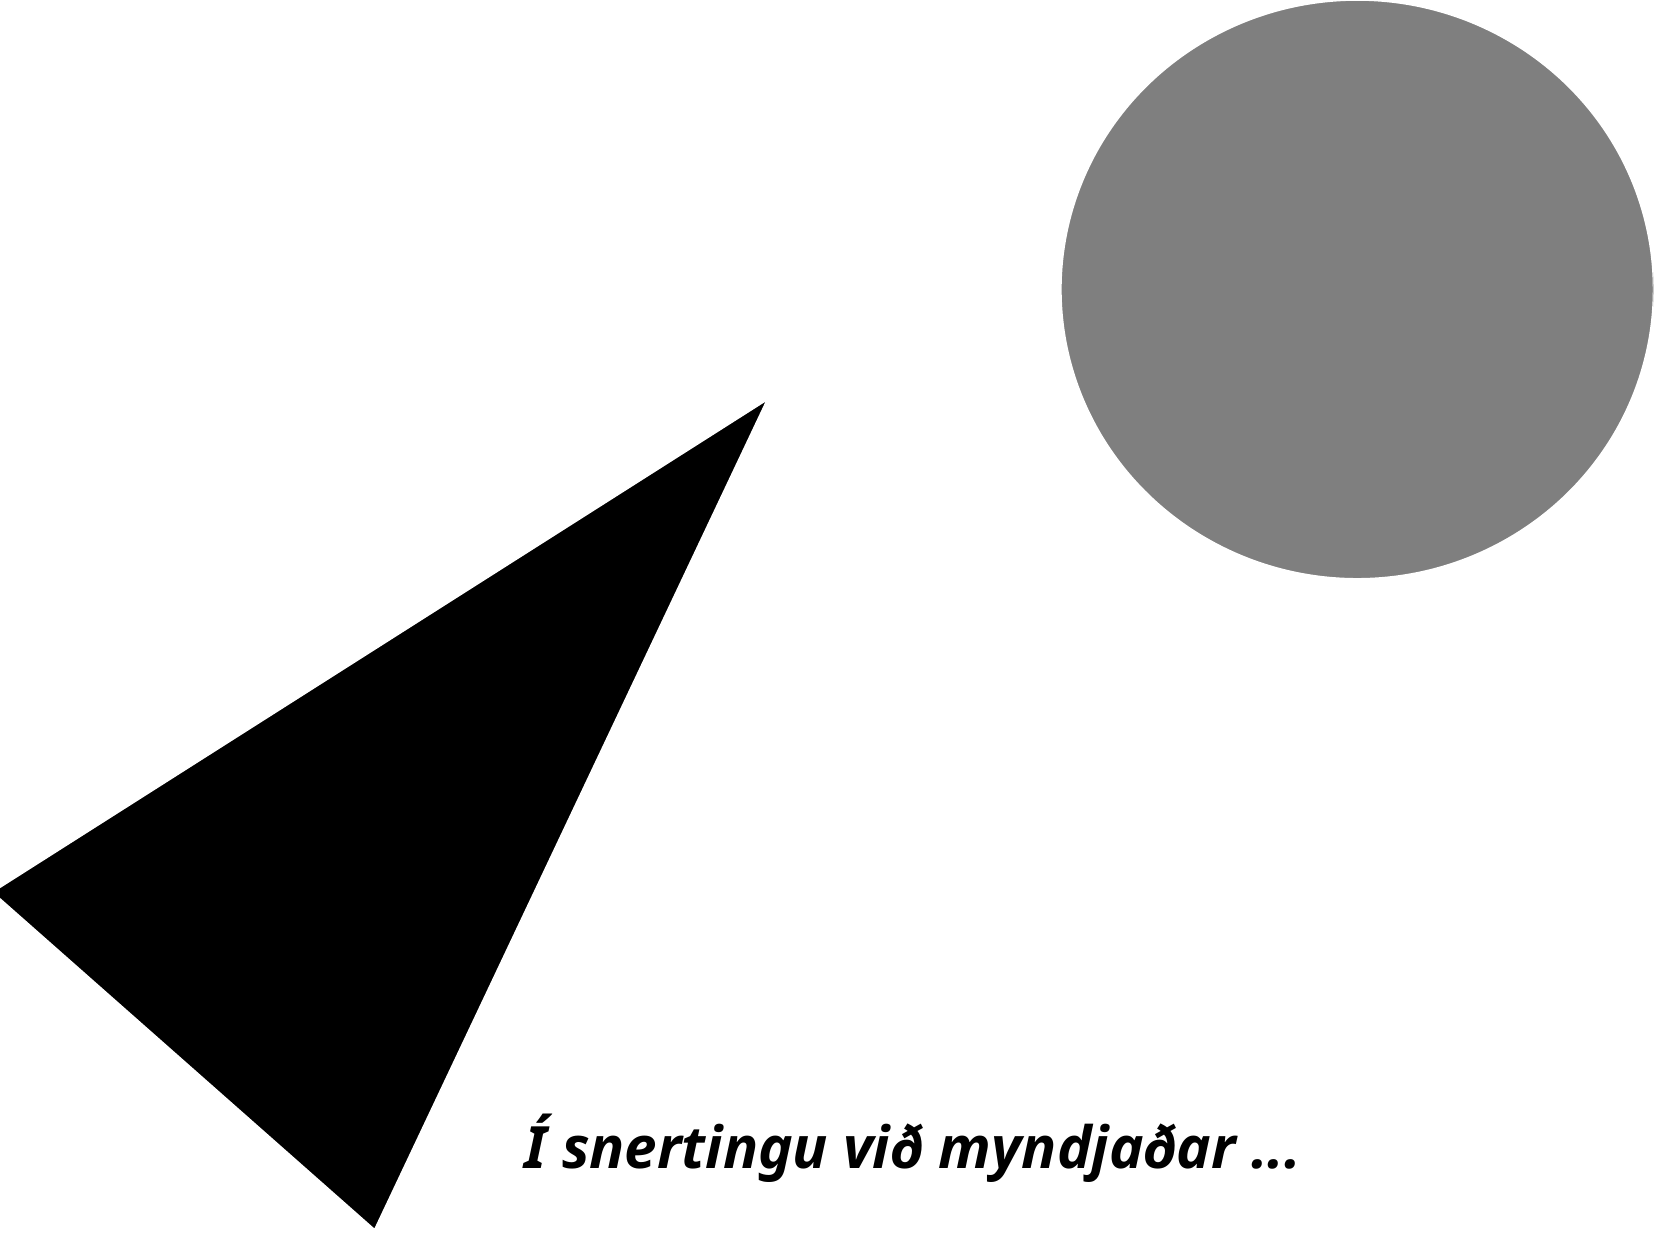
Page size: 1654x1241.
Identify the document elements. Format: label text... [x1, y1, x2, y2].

text_box Í snertingu við myndjaðar ... [509, 1102, 1613, 1188]
text_box [1060, 0, 1654, 579]
text_box [0, 399, 768, 1230]
